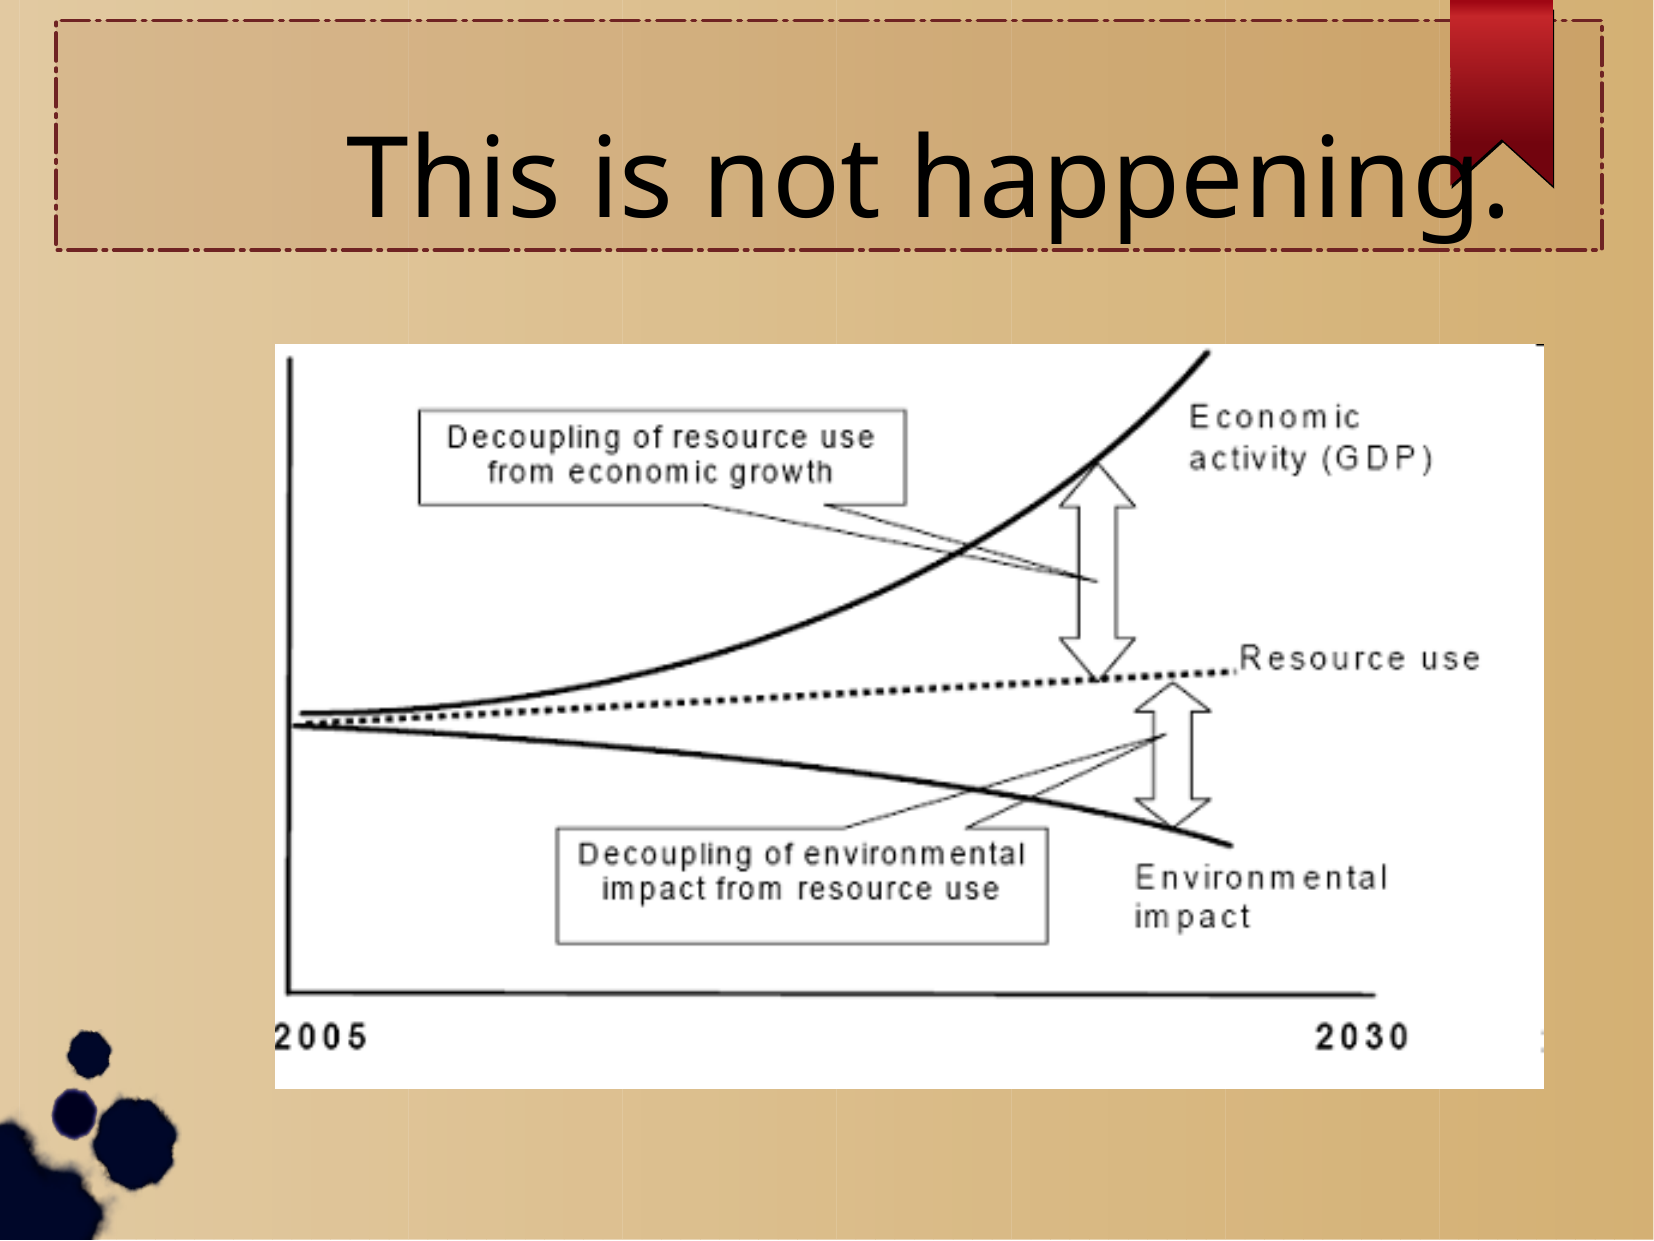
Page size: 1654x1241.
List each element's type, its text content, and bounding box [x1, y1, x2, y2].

text_box [275, 344, 1544, 1089]
title This is not happening. [275, 34, 1544, 311]
